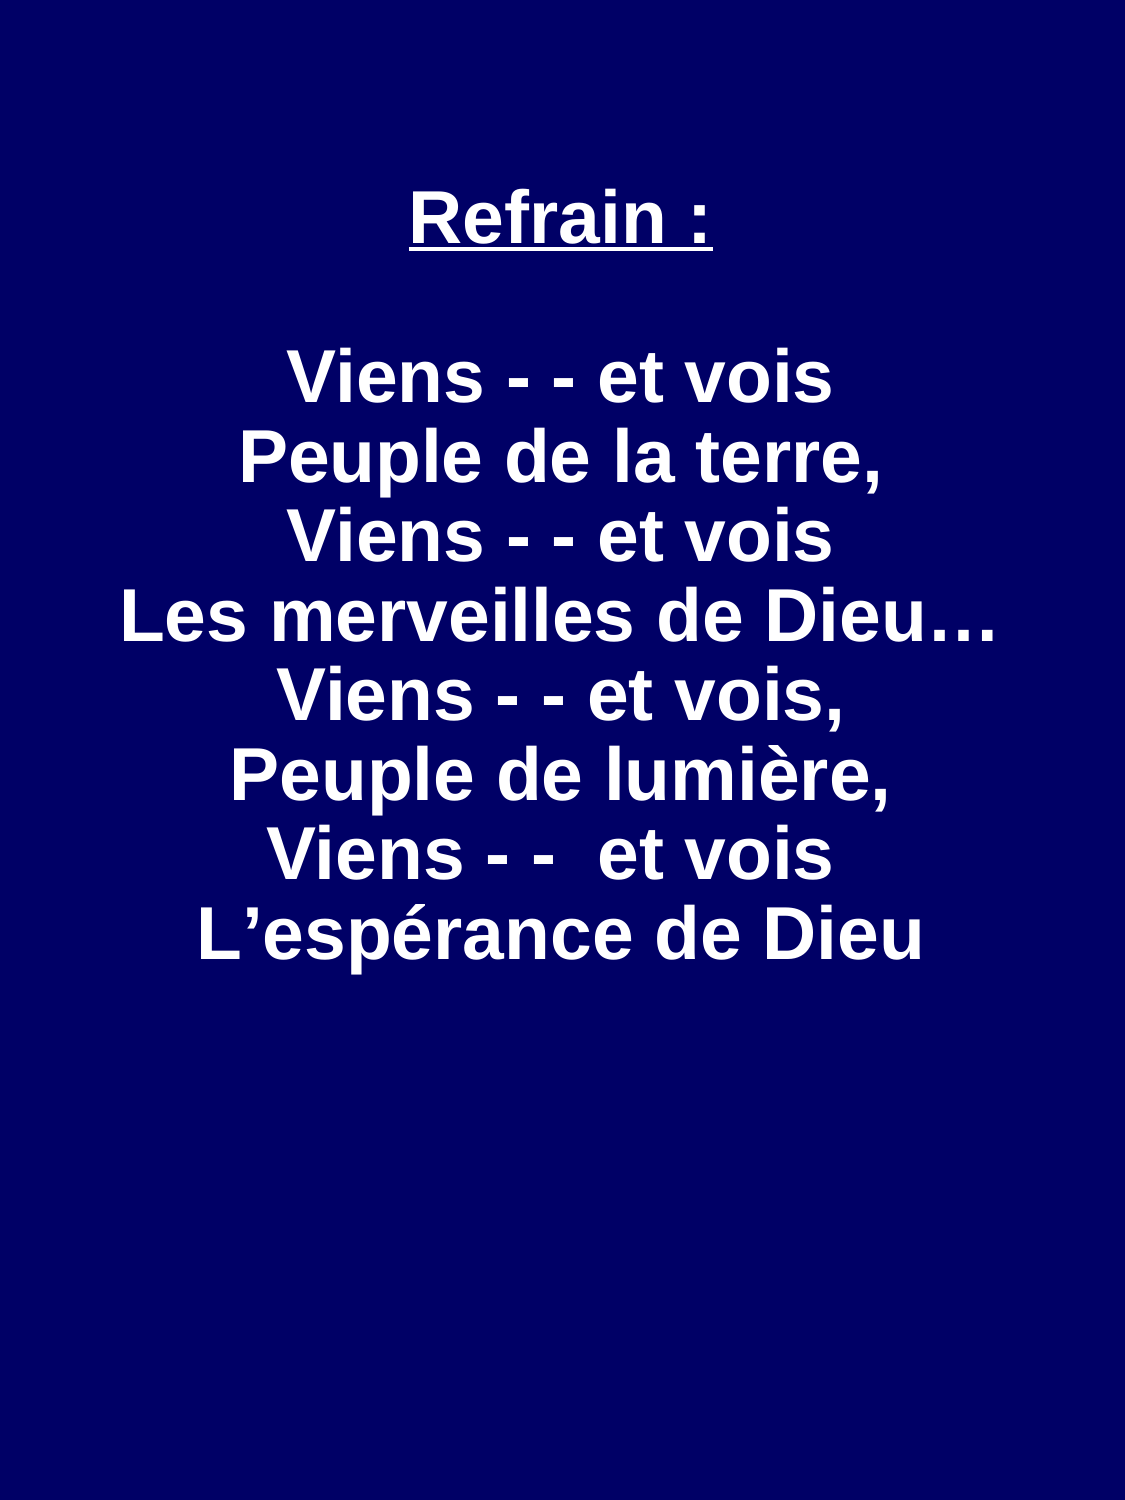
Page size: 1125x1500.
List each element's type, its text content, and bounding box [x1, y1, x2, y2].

text_box Refrain : Viens - - et vois Peuple de la terre, Viens - - et vois Les merveilles de Dieu… Viens - - et vois, Peuple de lumière, Viens - - et vois Lʼespérance de Dieu [11, 35, 1110, 1441]
